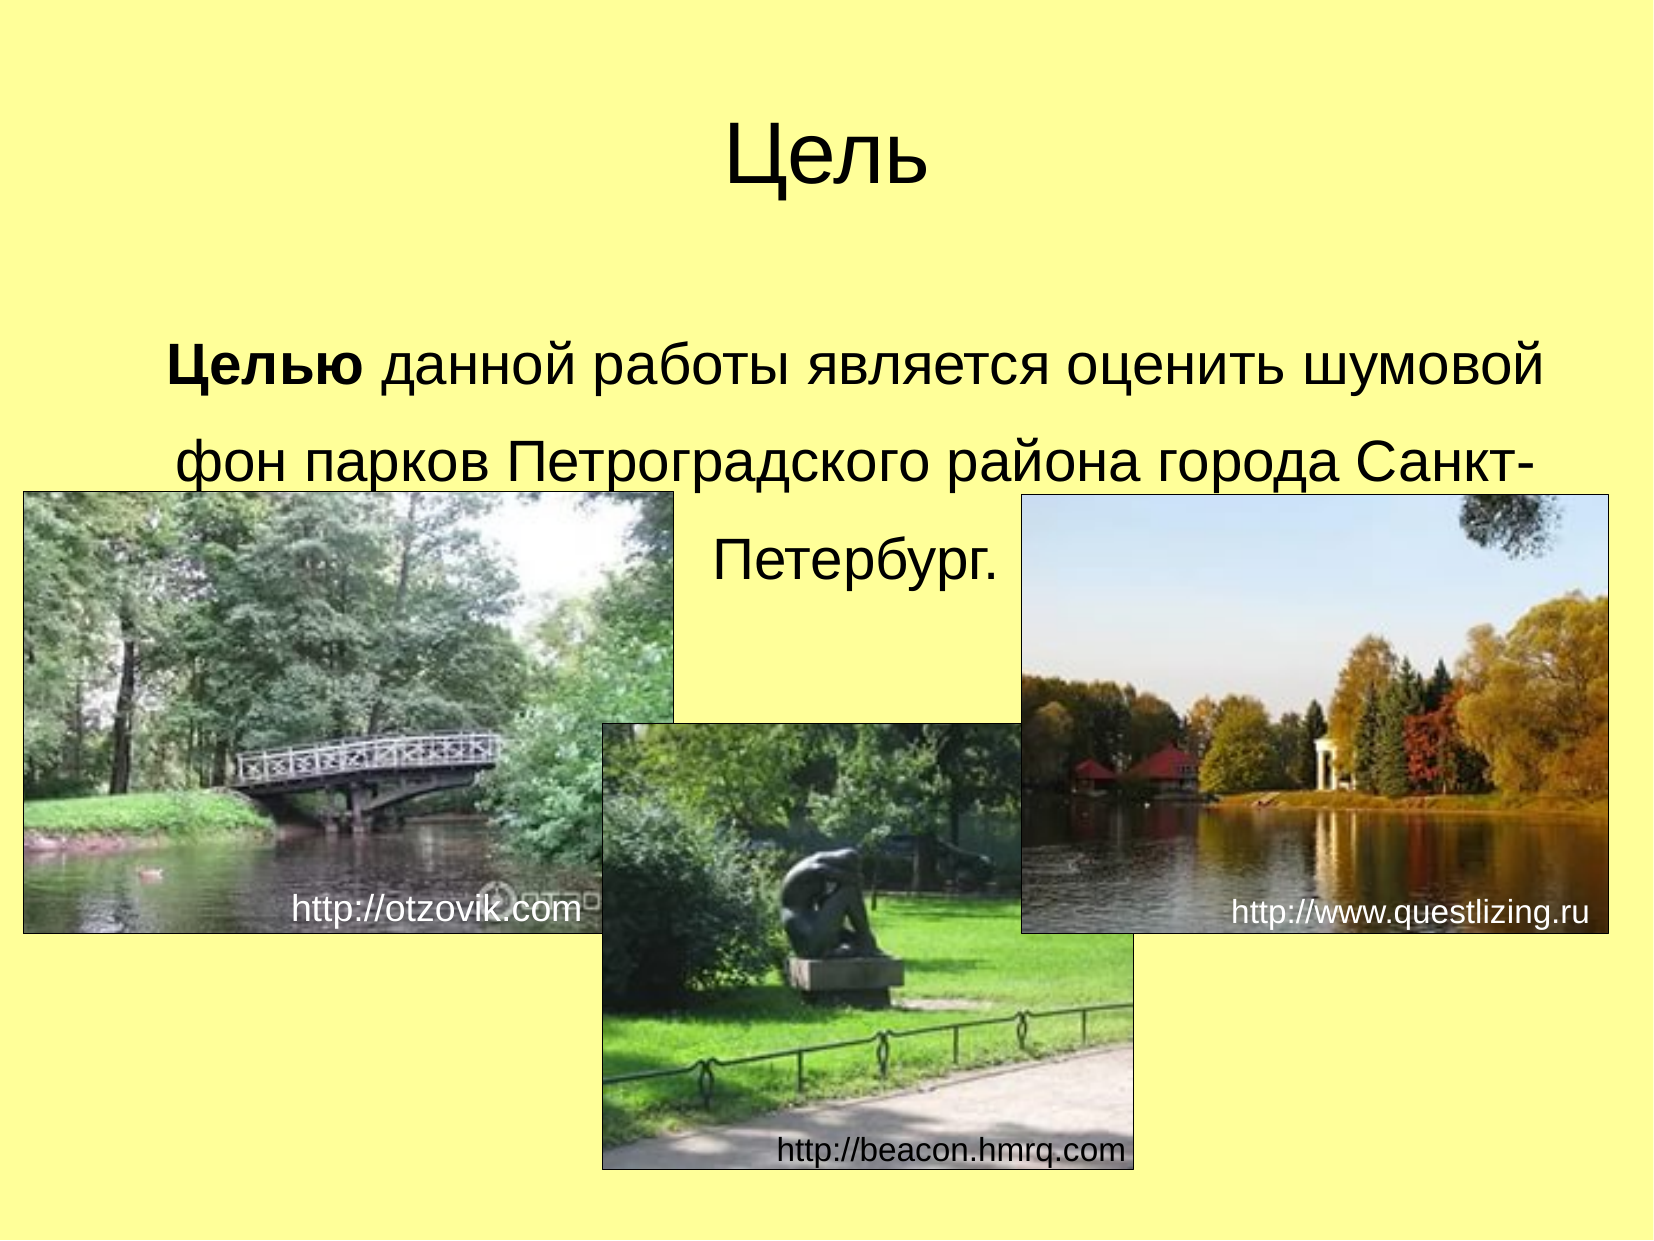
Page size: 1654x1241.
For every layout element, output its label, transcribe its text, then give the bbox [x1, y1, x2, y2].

text_box http://beacon.hmrq.com [761, 1124, 1196, 1182]
text_box http://otzovik.com [276, 879, 609, 937]
title Цель [82, 49, 1571, 257]
text_box http://www.questlizing.ru [1216, 885, 1654, 943]
list Целью данной работы является оценить шумовой фон парков Петроградского района города Санкт-Петербург. [112, 299, 1601, 561]
picture [23, 491, 1608, 1170]
